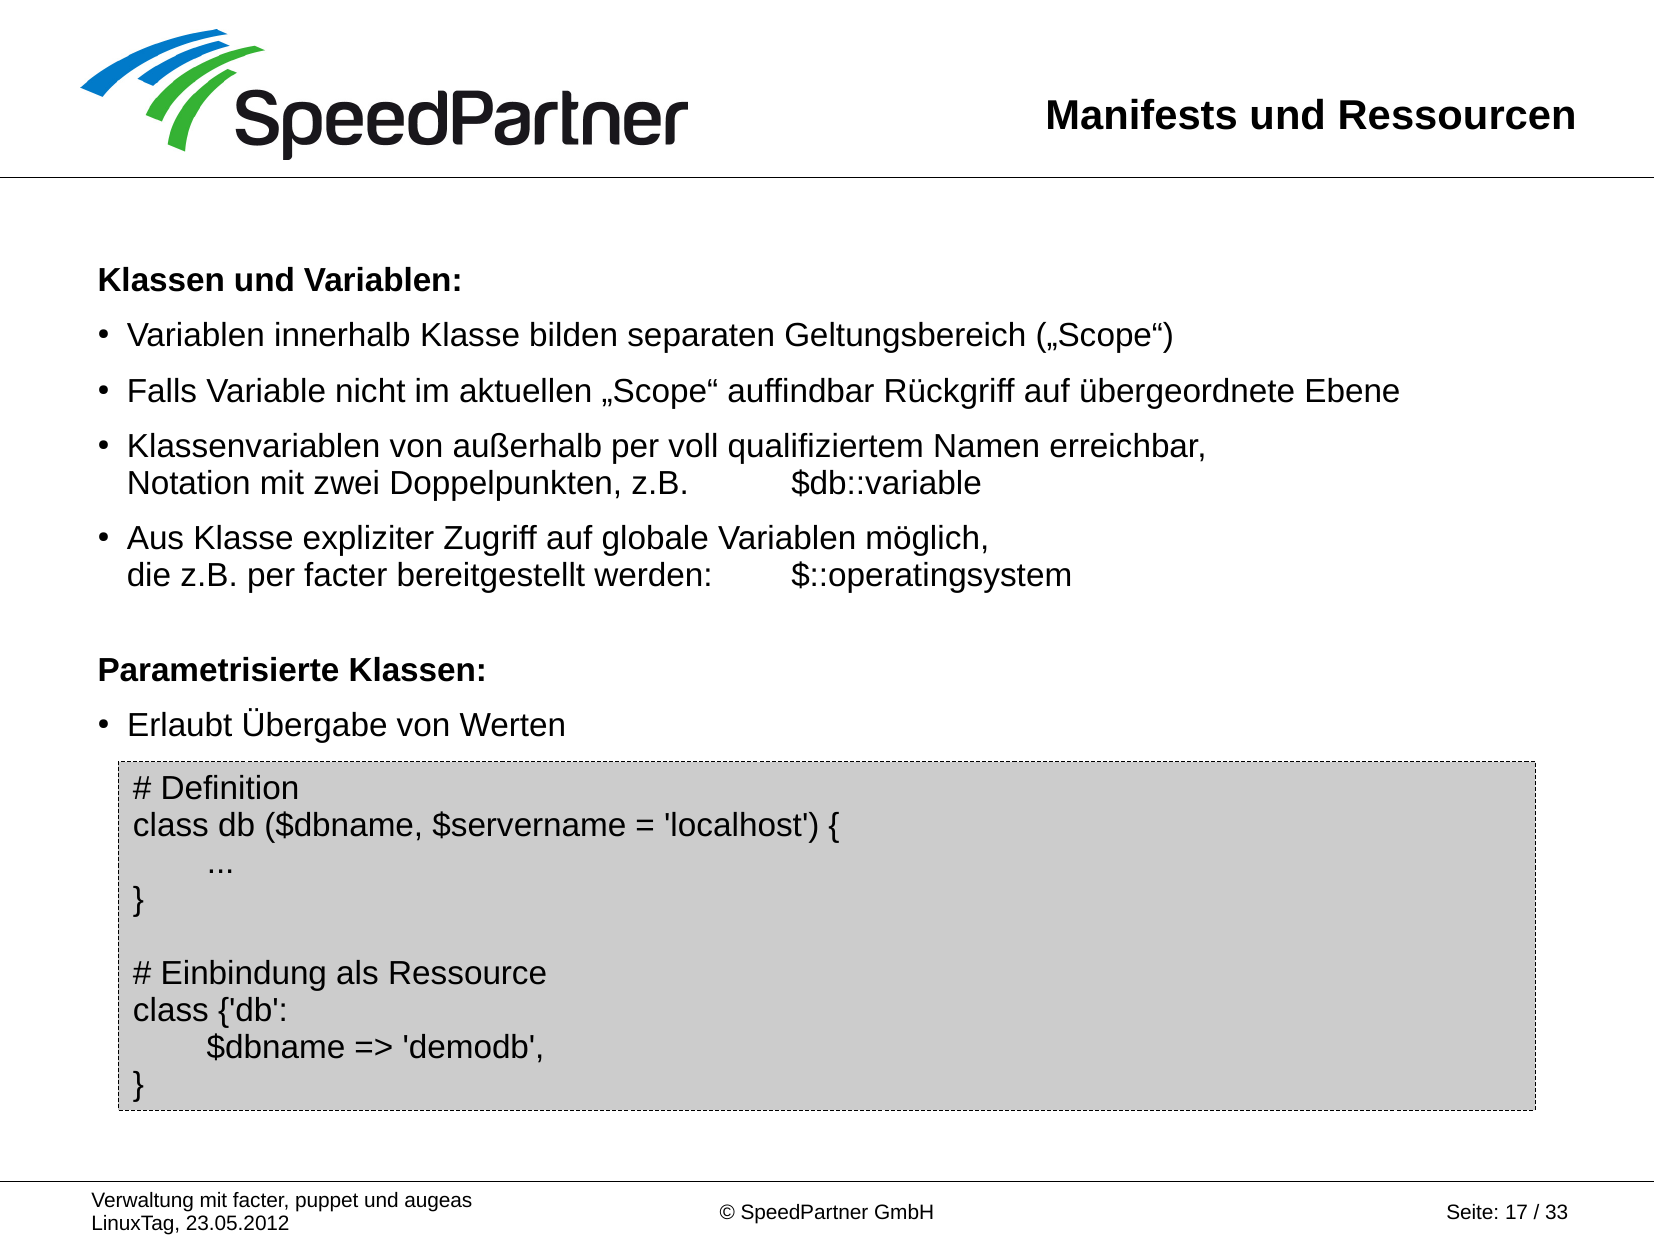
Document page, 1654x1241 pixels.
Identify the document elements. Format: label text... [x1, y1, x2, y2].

text_box # Definition class db ($dbname, $servername = 'localhost') { ... } # Einbindung als Ressource class {'db': $dbname => 'demodb', } [118, 761, 1536, 1111]
text_box Klassen und Variablen: Variablen innerhalb Klasse bilden separaten Geltungsbereich („Scope“) Falls Variable nicht im aktuellen „Scope“ auffindbar Rückgriff auf übergeordnete Ebene Klassenvariablen von außerhalb per voll qualifiziertem Namen erreichbar, Notation mit zwei Doppelpunkten, z.B. $db::variable Aus Klasse expliziter Zugriff auf globale Variablen möglich, die z.B. per facter bereitgestellt werden: $::operatingsystem [82, 752, 1565, 1177]
title Manifests und Ressourcen [590, 70, 1577, 160]
text_box Parametrisierte Klassen: Erlaubt Übergabe von Werten [82, 643, 1565, 752]
picture [80, 29, 688, 160]
text_box Klassen und Variablen: Variablen innerhalb Klasse bilden separaten Geltungsbereich („Scope“) Falls Variable nicht im aktuellen „Scope“ auffindbar Rückgriff auf übergeordnete Ebene Klassenvariablen von außerhalb per voll qualifiziertem Namen erreichbar, Notation mit zwei Doppelpunkten, z.B. $db::variable Aus Klasse expliziter Zugriff auf globale Variablen möglich, die z.B. per facter bereitgestellt werden: $::operatingsystem [82, 253, 1565, 643]
